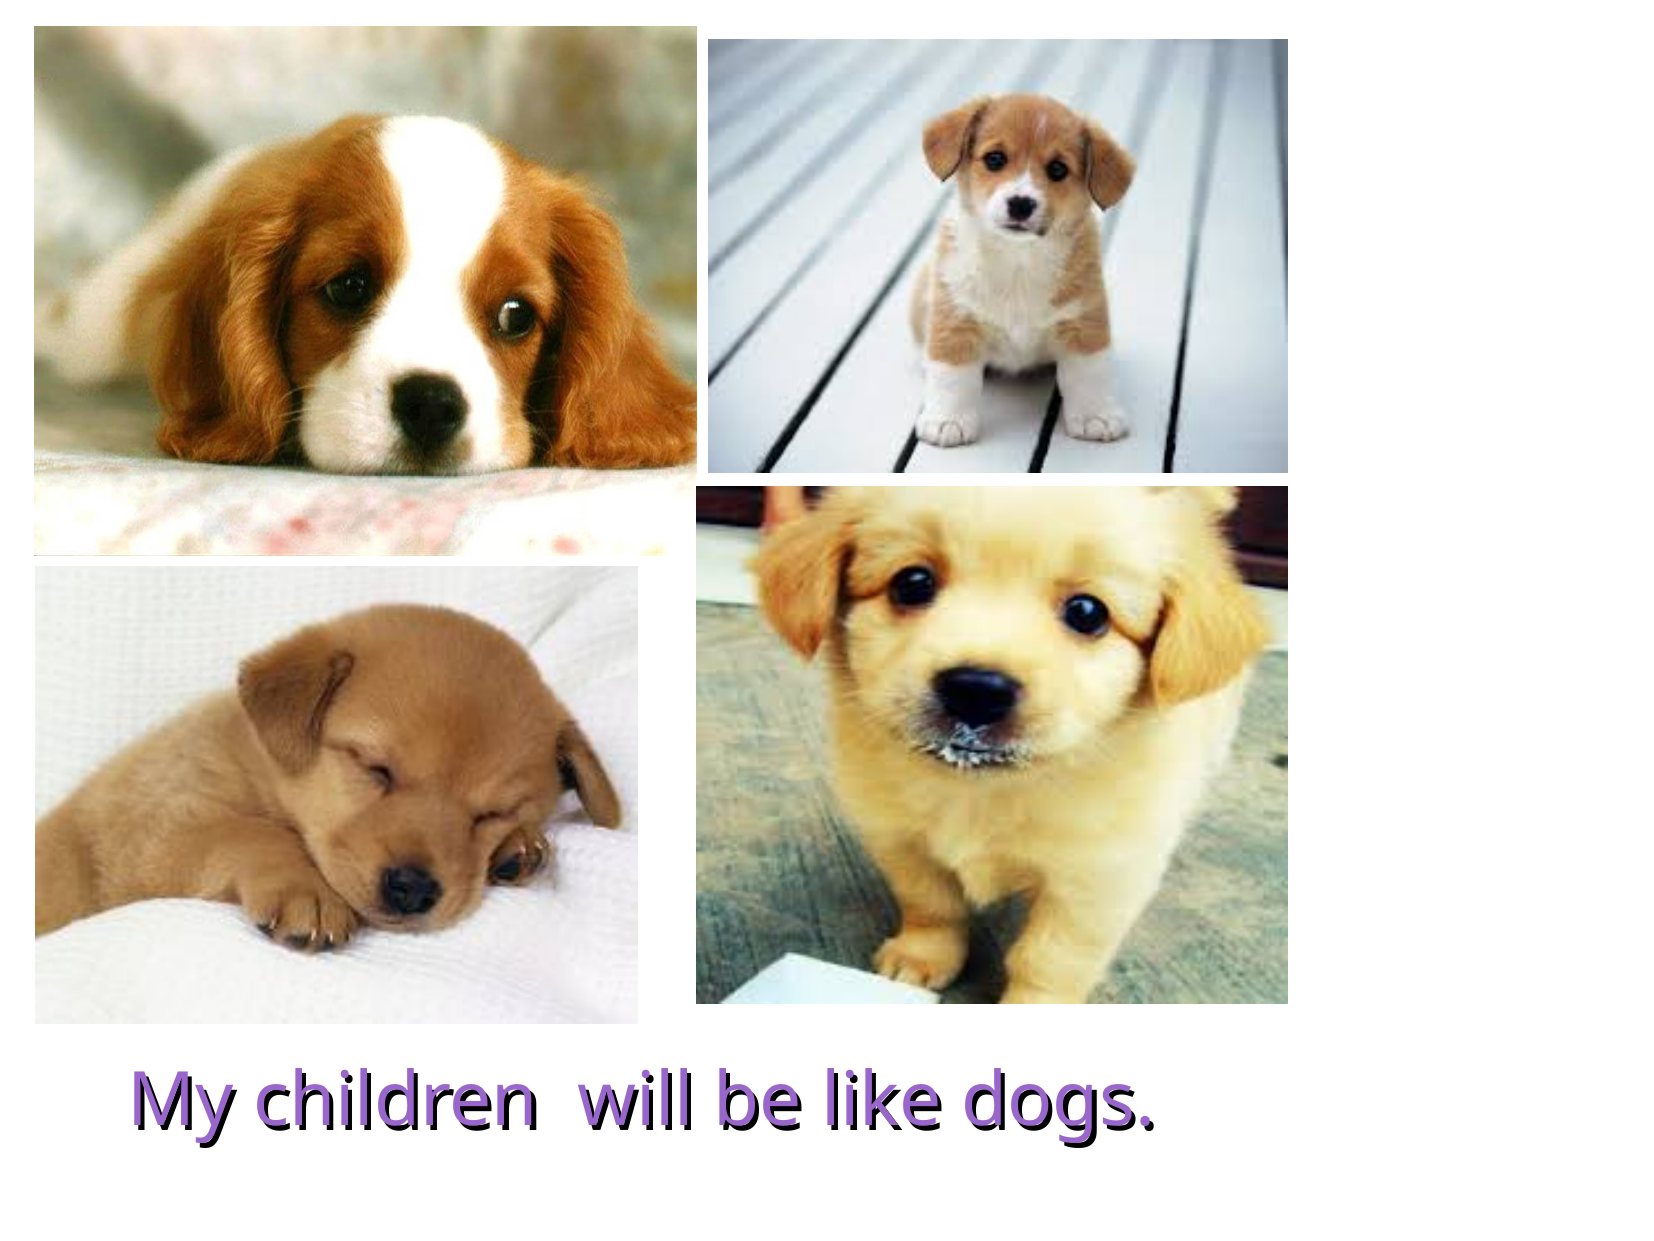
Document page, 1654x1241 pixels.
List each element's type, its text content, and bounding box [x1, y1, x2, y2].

picture [35, 566, 638, 1024]
picture [34, 26, 1288, 1004]
picture [708, 39, 1288, 473]
text_box My children will be like dogs. [59, 1038, 1229, 1158]
